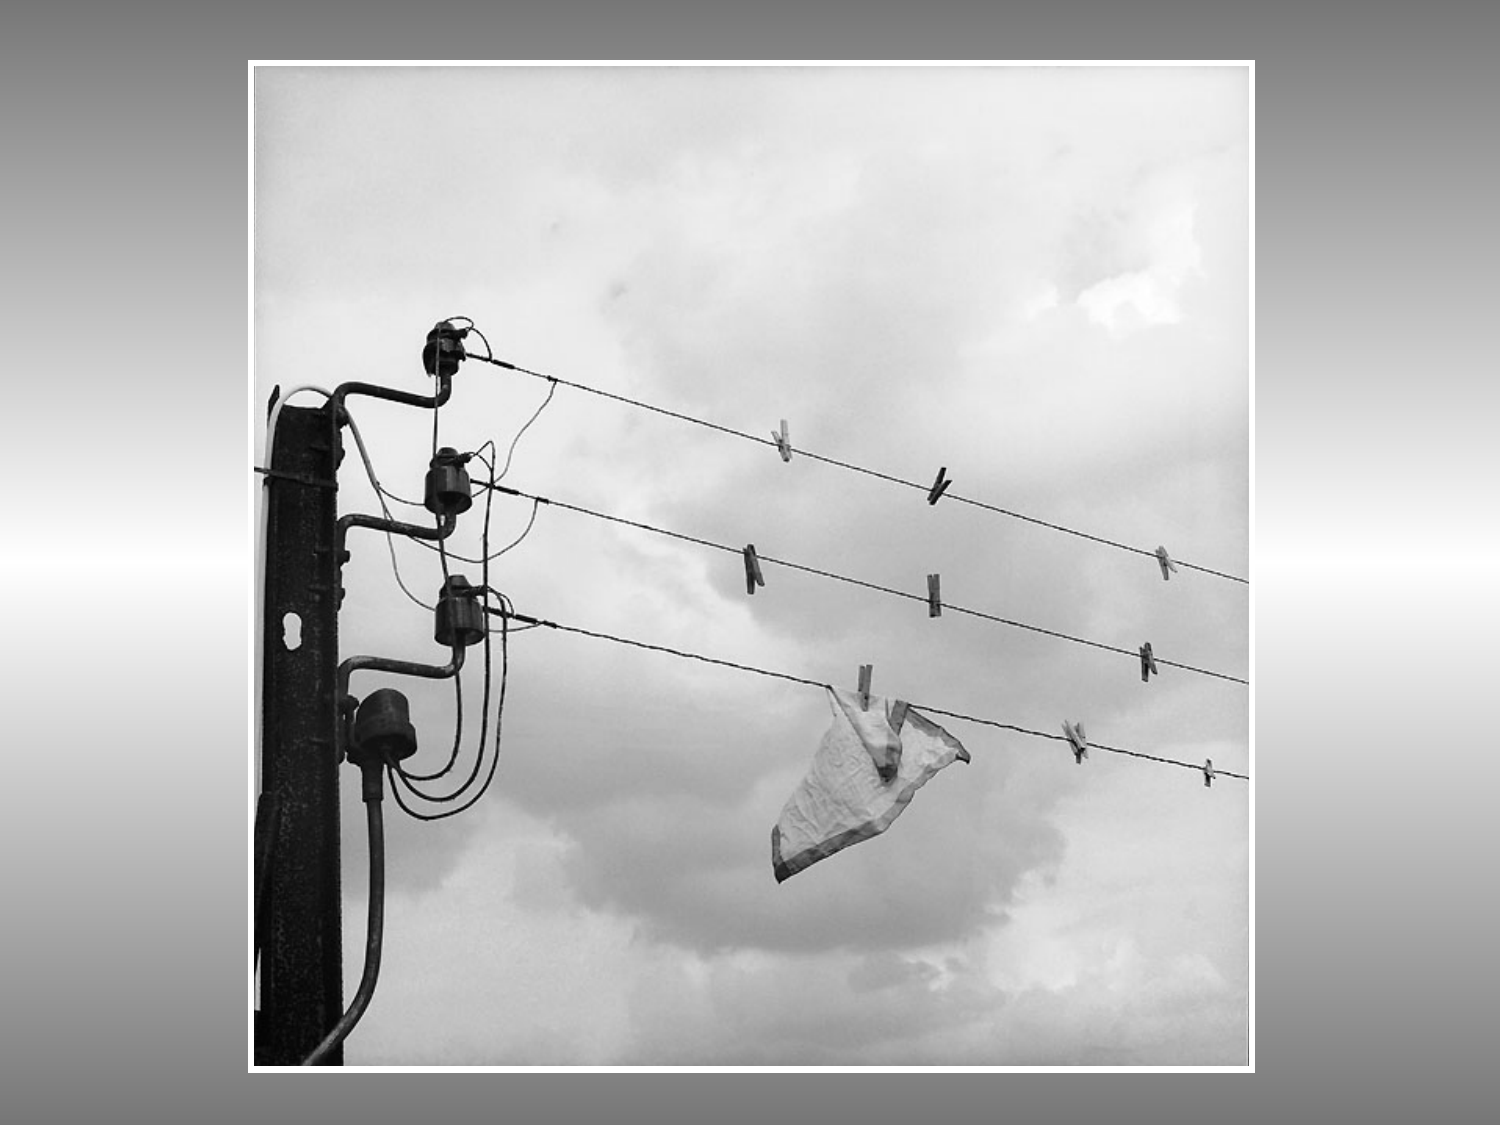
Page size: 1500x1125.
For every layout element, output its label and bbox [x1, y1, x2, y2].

picture [253, 66, 1250, 1067]
